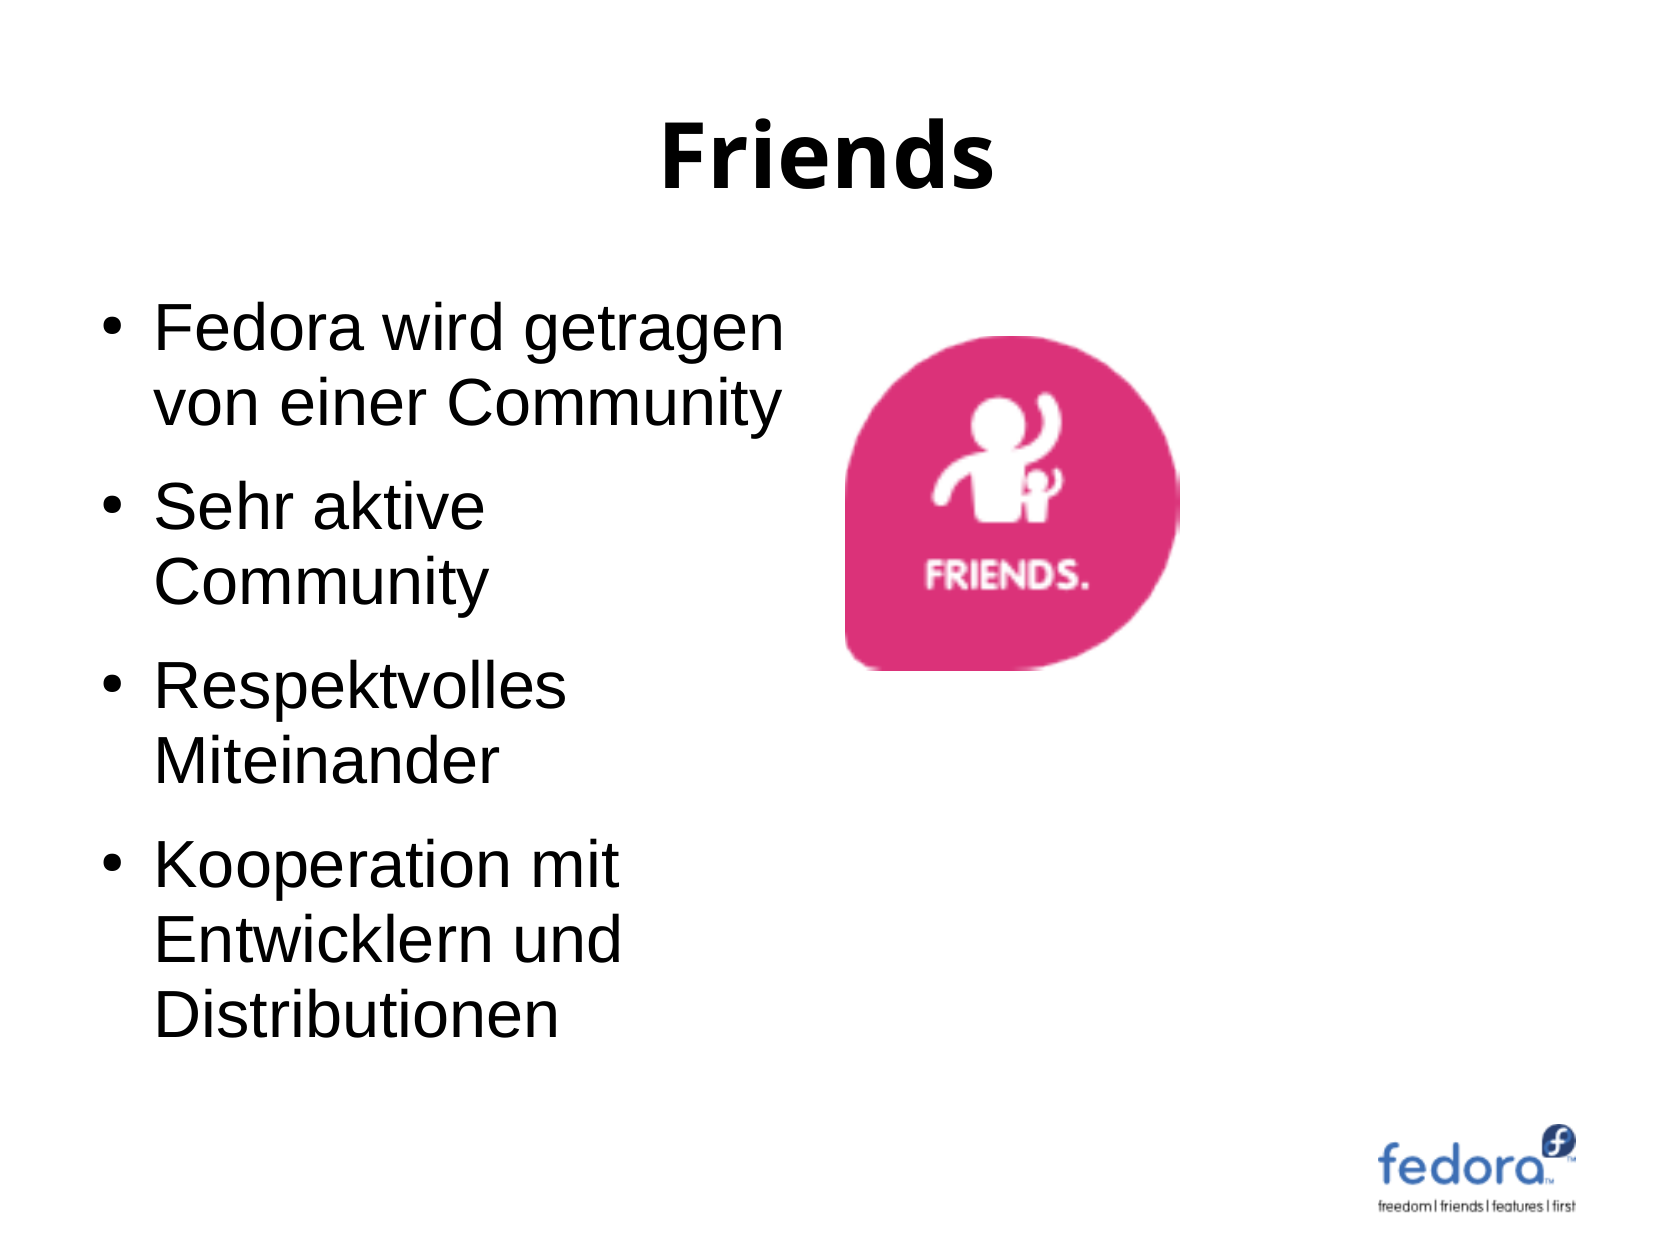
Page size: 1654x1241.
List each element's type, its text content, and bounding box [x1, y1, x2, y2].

picture [845, 336, 1180, 671]
picture [1378, 1124, 1576, 1214]
list Fedora wird getragen von einer Community Sehr aktive Community Respektvolles Miteinander Kooperation mit Entwicklern und Distributionen [82, 290, 809, 1109]
title Friends [82, 49, 1571, 257]
